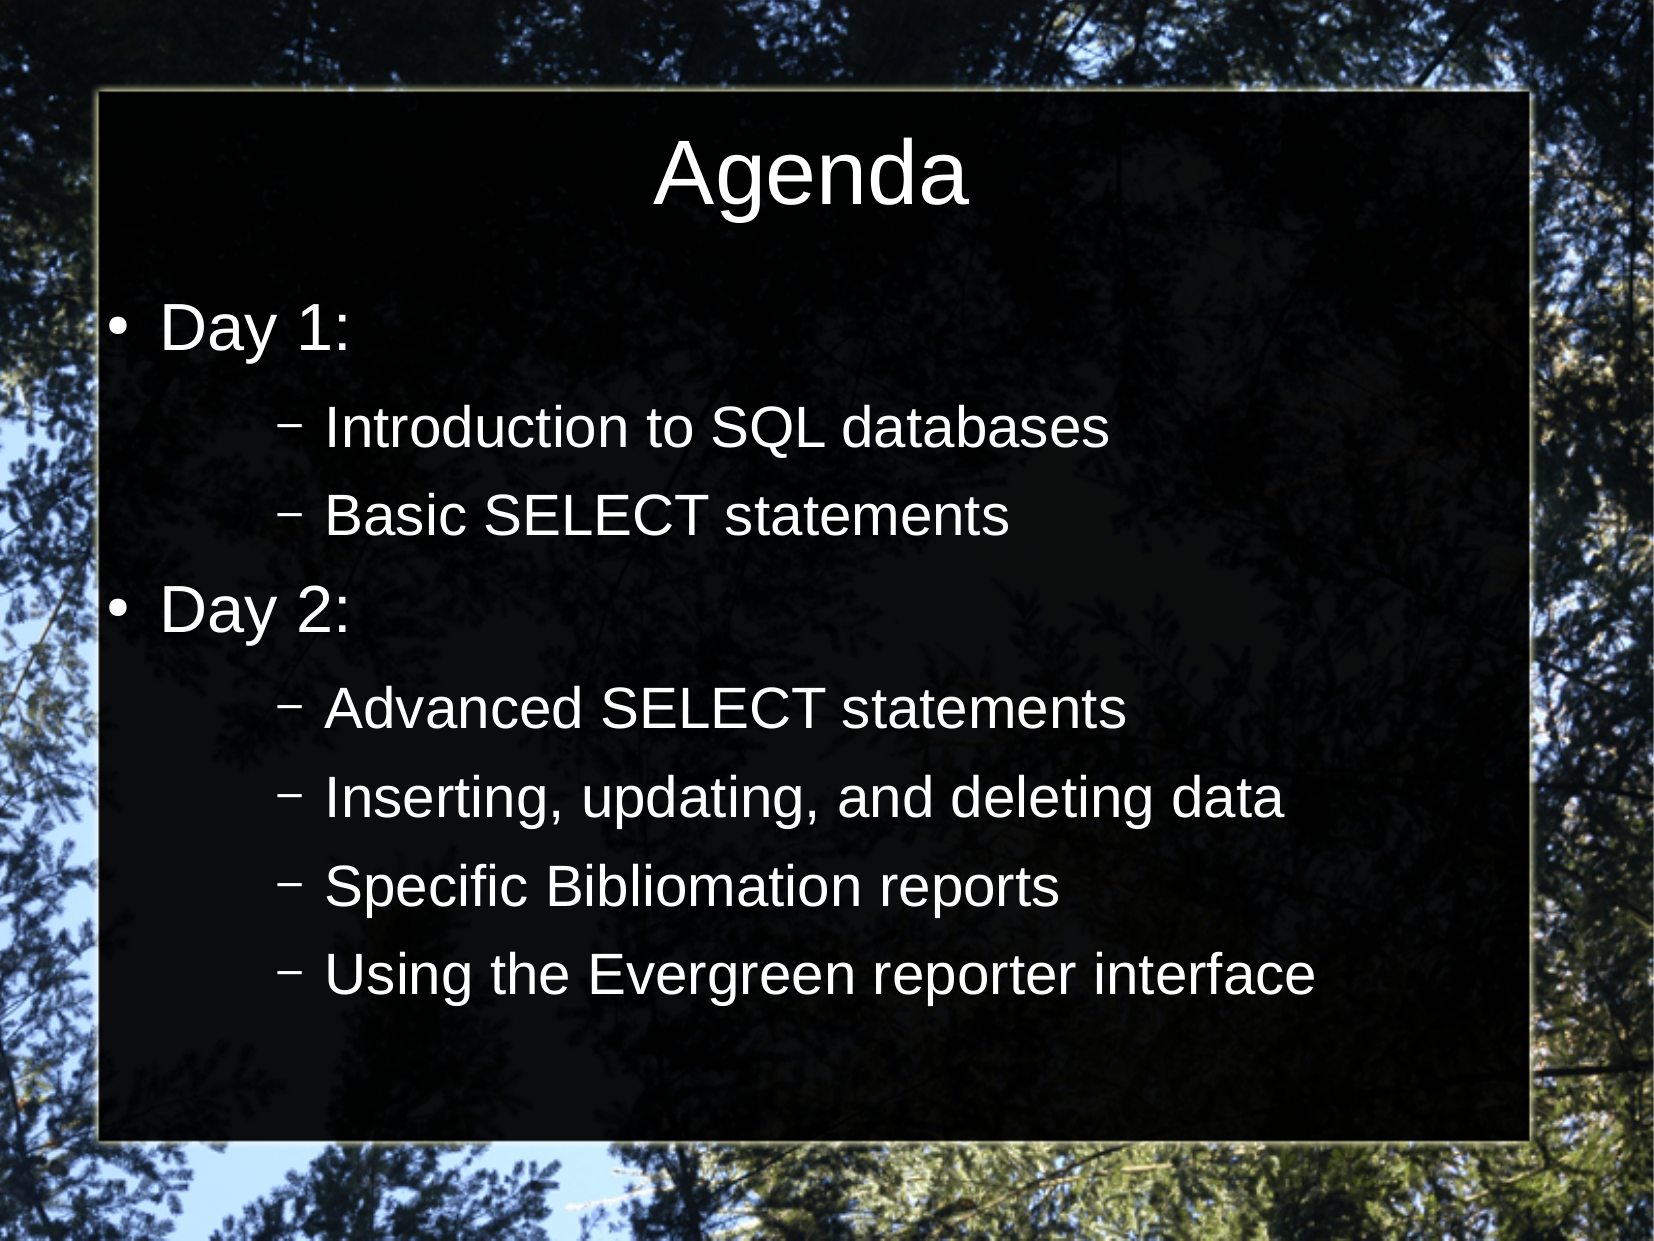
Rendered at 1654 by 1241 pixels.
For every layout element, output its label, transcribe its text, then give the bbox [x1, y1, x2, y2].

list Day 1: Introduction to SQL databases Basic SELECT statements Day 2: Advanced SELECT statements Inserting, updating, and deleting data Specific Bibliomation reports Using the Evergreen reporter interface [88, 290, 1536, 1094]
title Agenda [88, 88, 1536, 257]
picture [0, 0, 1654, 1241]
